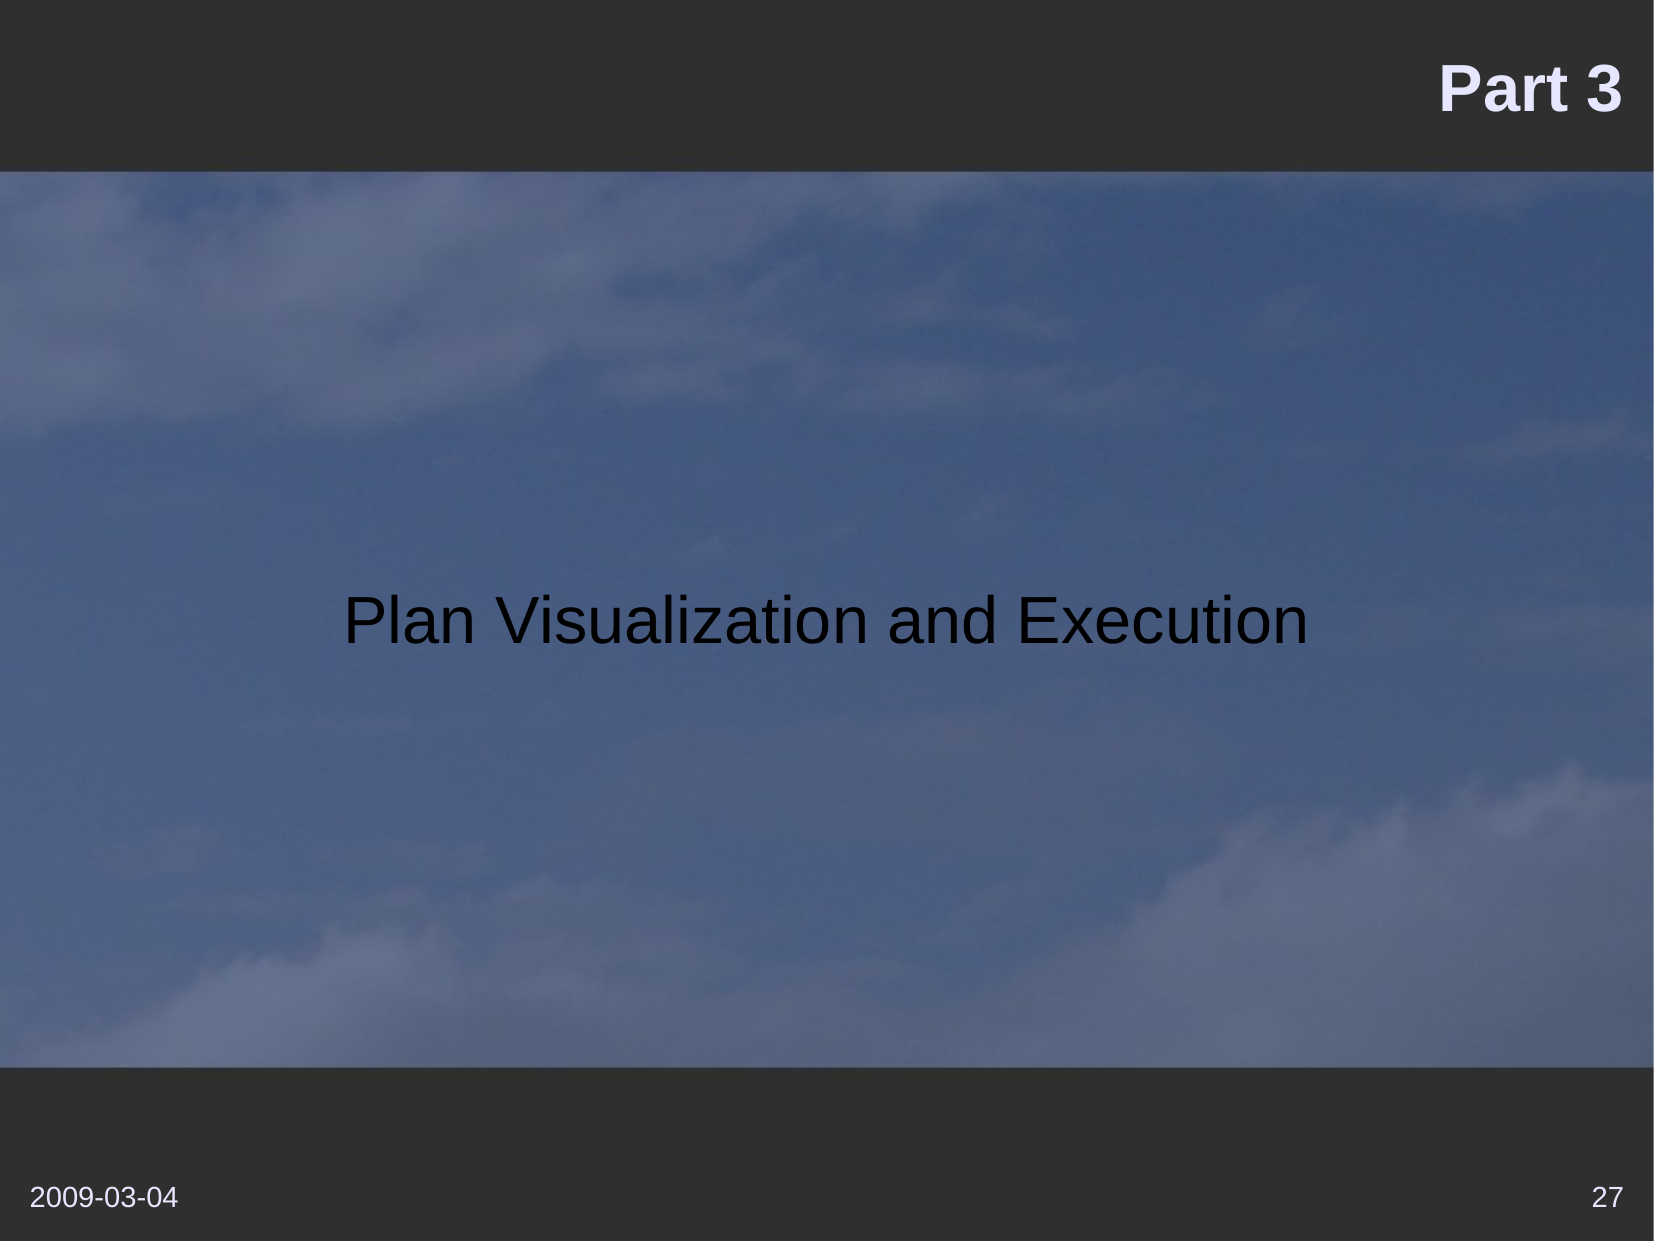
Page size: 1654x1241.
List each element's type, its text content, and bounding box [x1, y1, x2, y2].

picture [0, 0, 1654, 1241]
subtitle Plan Visualization and Execution [29, 214, 1625, 1027]
title Part 3 [29, 29, 1625, 148]
